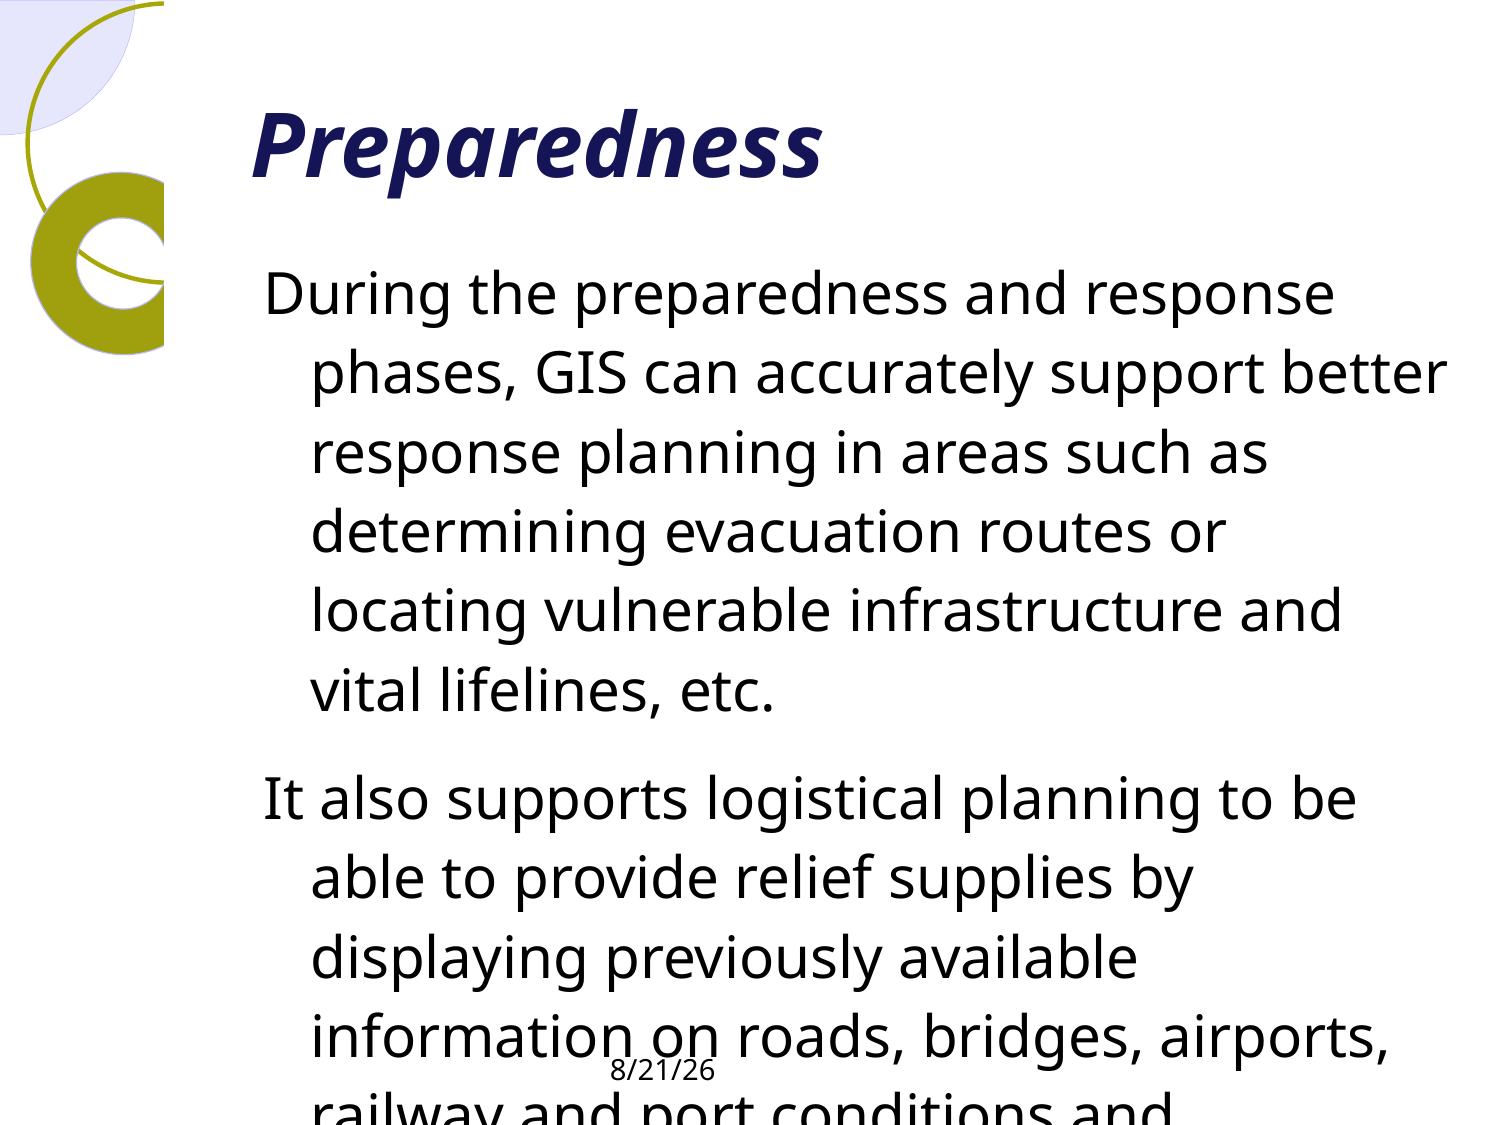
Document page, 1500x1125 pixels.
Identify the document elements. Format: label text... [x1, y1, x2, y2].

list During the preparedness and response phases, GIS can accurately support better response planning in areas such as determining evacuation routes or locating vulnerable infrastructure and vital lifelines, etc. It also supports logistical planning to be able to provide relief supplies by displaying previously available information on roads, bridges, airports, railway and port conditions and limitations [235, 237, 1466, 1103]
title Preparedness [235, 33, 1466, 237]
